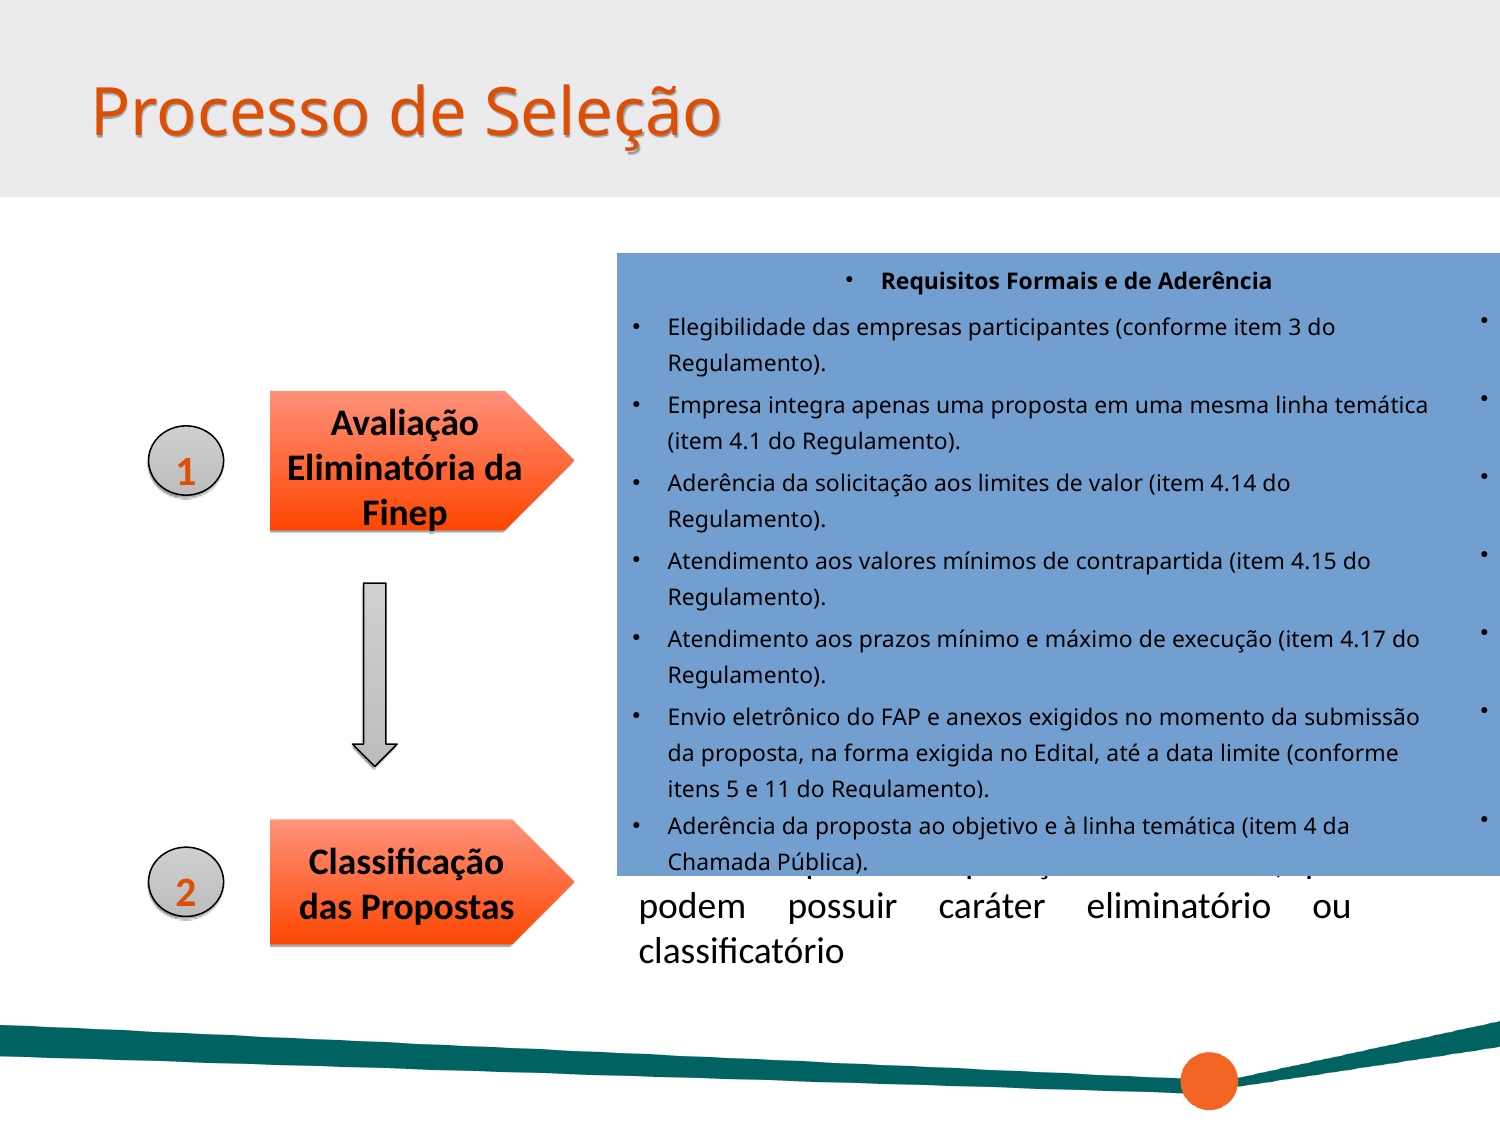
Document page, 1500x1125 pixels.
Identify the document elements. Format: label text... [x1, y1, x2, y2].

table_cell [1466, 611, 1500, 689]
table_cell [1466, 798, 1500, 876]
table_cell [1466, 533, 1500, 611]
text_box A avaliação quanto ao conteúdo, pela Finep, ocorrerá a partir da aplicação de Critérios, que podem possuir caráter eliminatório ou classificatório [623, 876, 1434, 978]
table_cell [1466, 455, 1500, 533]
table_cell [1466, 689, 1500, 798]
table_cell [1466, 299, 1500, 377]
text_box [352, 583, 398, 767]
table_cell Aderência da solicitação aos limites de valor (item 4.14 do Regulamento). [617, 455, 1466, 533]
title Processo de Seleção [75, 45, 1426, 173]
table_cell Envio eletrônico do FAP e anexos exigidos no momento da submissão da proposta, na forma exigida no Edital, até a data limite (conforme itens 5 e 11 do Regulamento). [617, 689, 1466, 798]
text_box Avaliação Eliminatória da Finep [270, 390, 575, 531]
table_cell Atendimento aos prazos mínimo e máximo de execução (item 4.17 do Regulamento). [617, 611, 1466, 689]
table_cell [1466, 377, 1500, 455]
table_header Requisitos Formais e de Aderência [617, 253, 1500, 299]
table_cell Elegibilidade das empresas participantes (conforme item 3 do Regulamento). [617, 299, 1466, 377]
table_cell Atendimento aos valores mínimos de contrapartida (item 4.15 do Regulamento). [617, 533, 1466, 611]
text_box 2 [148, 847, 224, 917]
table_cell Empresa integra apenas uma proposta em uma mesma linha temática (item 4.1 do Regulamento). [617, 377, 1466, 455]
text_box Classificação das Propostas [270, 819, 575, 945]
text_box 1 [148, 425, 224, 496]
table_cell Aderência da proposta ao objetivo e à linha temática (item 4 da Chamada Pública). [617, 798, 1466, 876]
